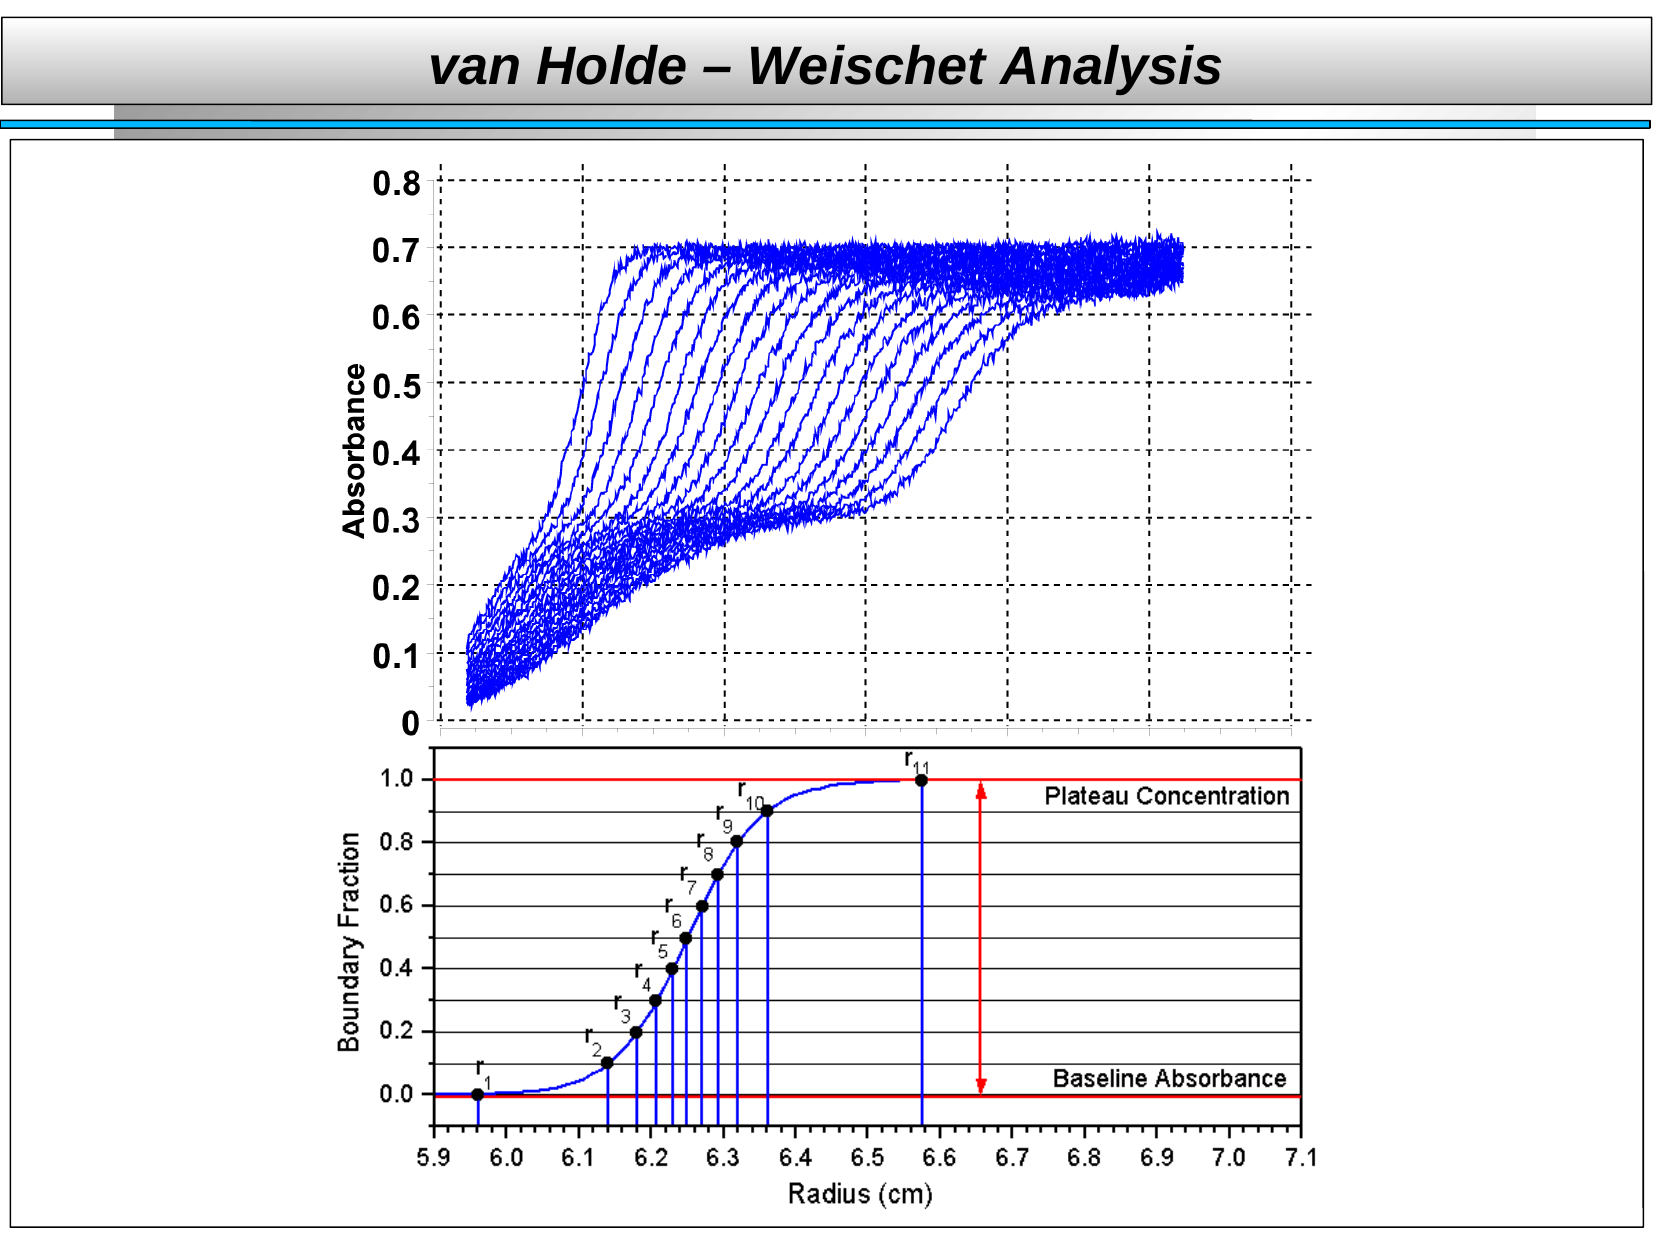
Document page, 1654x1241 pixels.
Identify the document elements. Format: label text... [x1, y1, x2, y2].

text_box [0, 120, 1651, 129]
picture [331, 159, 1322, 1216]
text_box [10, 139, 1644, 1228]
text_box van Holde – Weischet Analysis [1, 17, 1652, 105]
